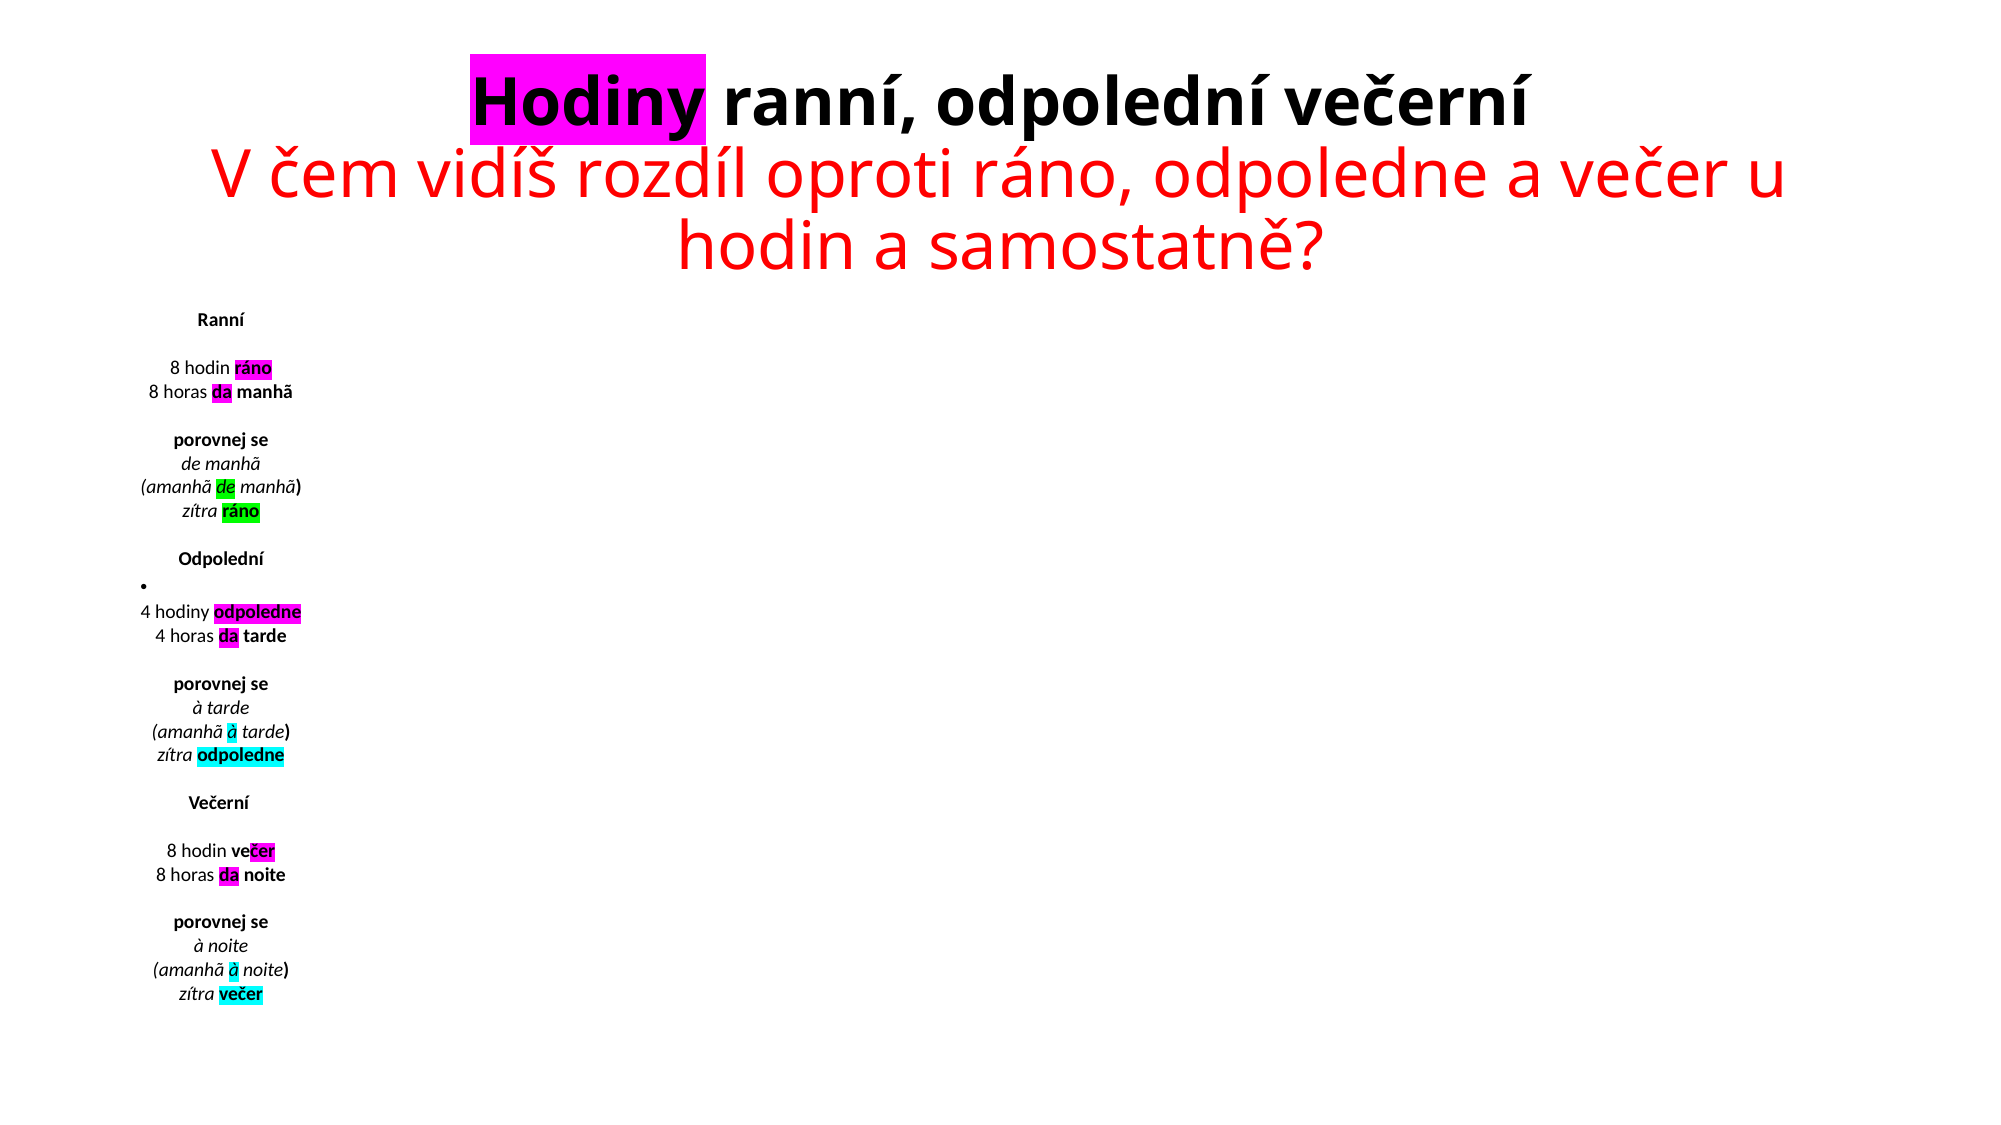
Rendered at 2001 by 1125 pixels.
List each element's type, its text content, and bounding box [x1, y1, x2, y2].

list Ranní 8 hodin ráno 8 horas da manhã porovnej se de manhã (amanhã de manhã) zítra ráno Odpolední 4 hodiny odpoledne 4 horas da tarde porovnej se à tarde (amanhã à tarde) zítra odpoledne Večerní 8 hodin večer 8 horas da noite porovnej se à noite (amanhã à noite) zítra večer [125, 306, 1851, 1021]
title Hodiny ranní, odpolední večerní V čem vidíš rozdíl oproti ráno, odpoledne a večer u hodin a samostatně? [137, 59, 1863, 292]
